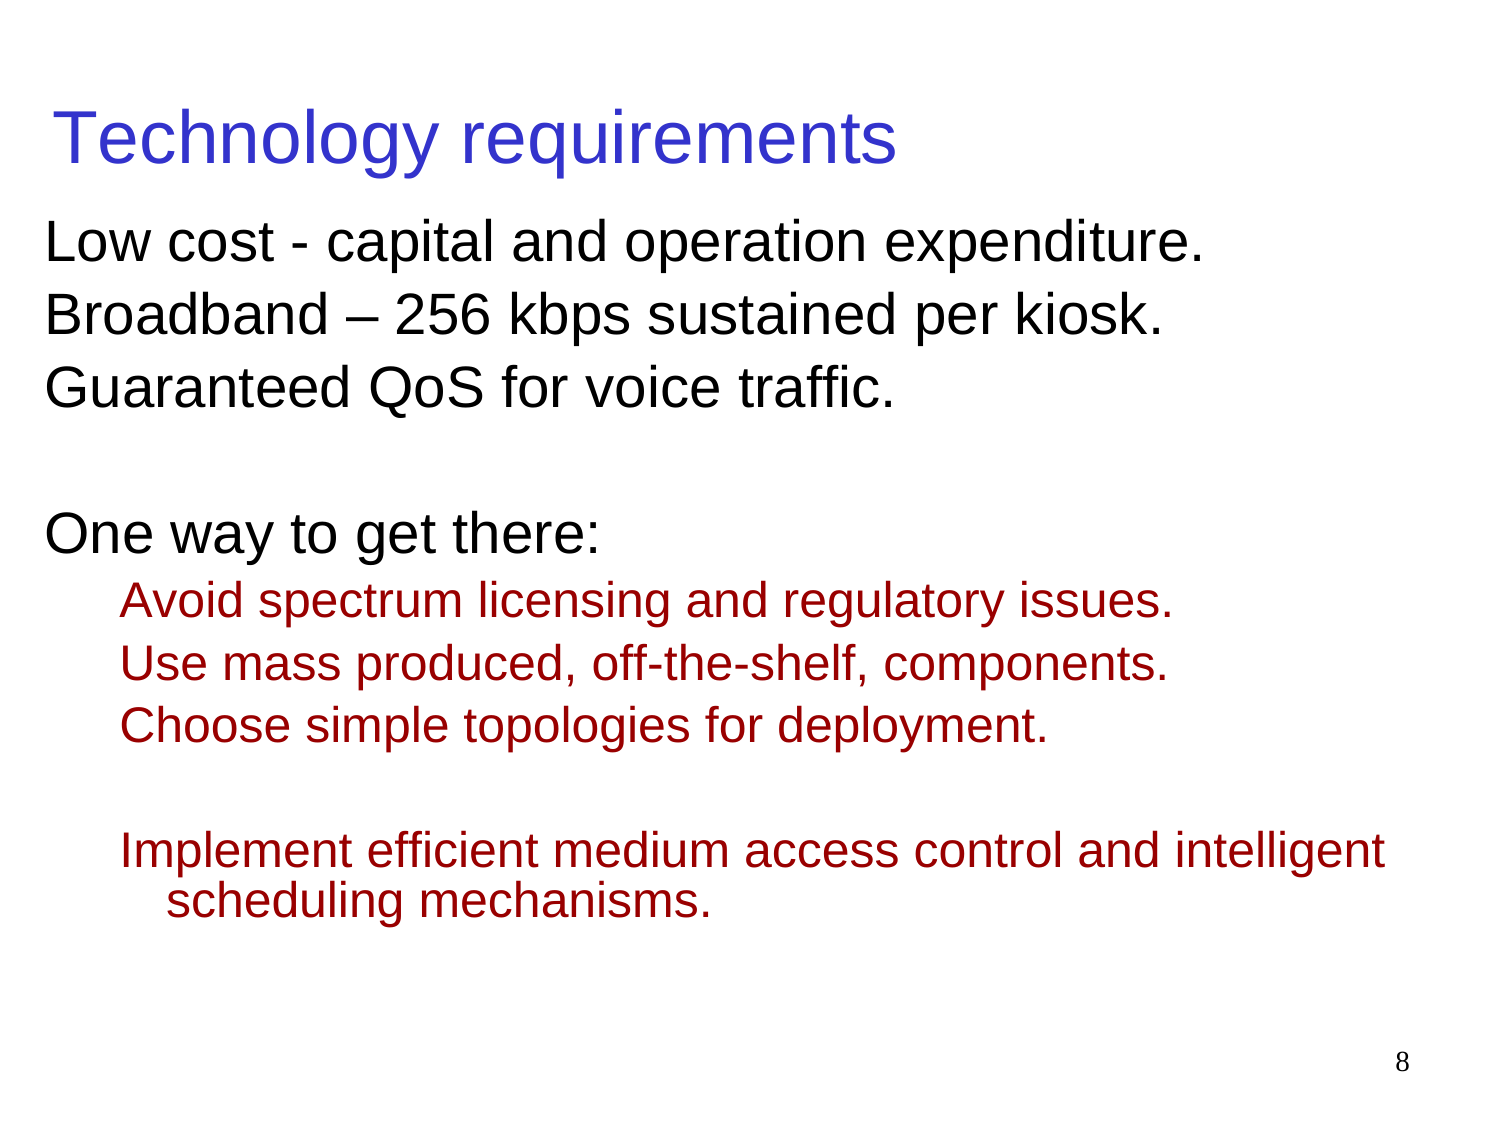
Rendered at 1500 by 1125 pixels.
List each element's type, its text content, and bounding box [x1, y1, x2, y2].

list Low cost - capital and operation expenditure. Broadband – 256 kbps sustained per kiosk. Guaranteed QoS for voice traffic. One way to get there: Avoid spectrum licensing and regulatory issues. Use mass produced, off-the-shelf, components. Choose simple topologies for deployment. Implement efficient medium access control and intelligent scheduling mechanisms. [29, 206, 1477, 1086]
title Technology requirements [37, 62, 1463, 206]
